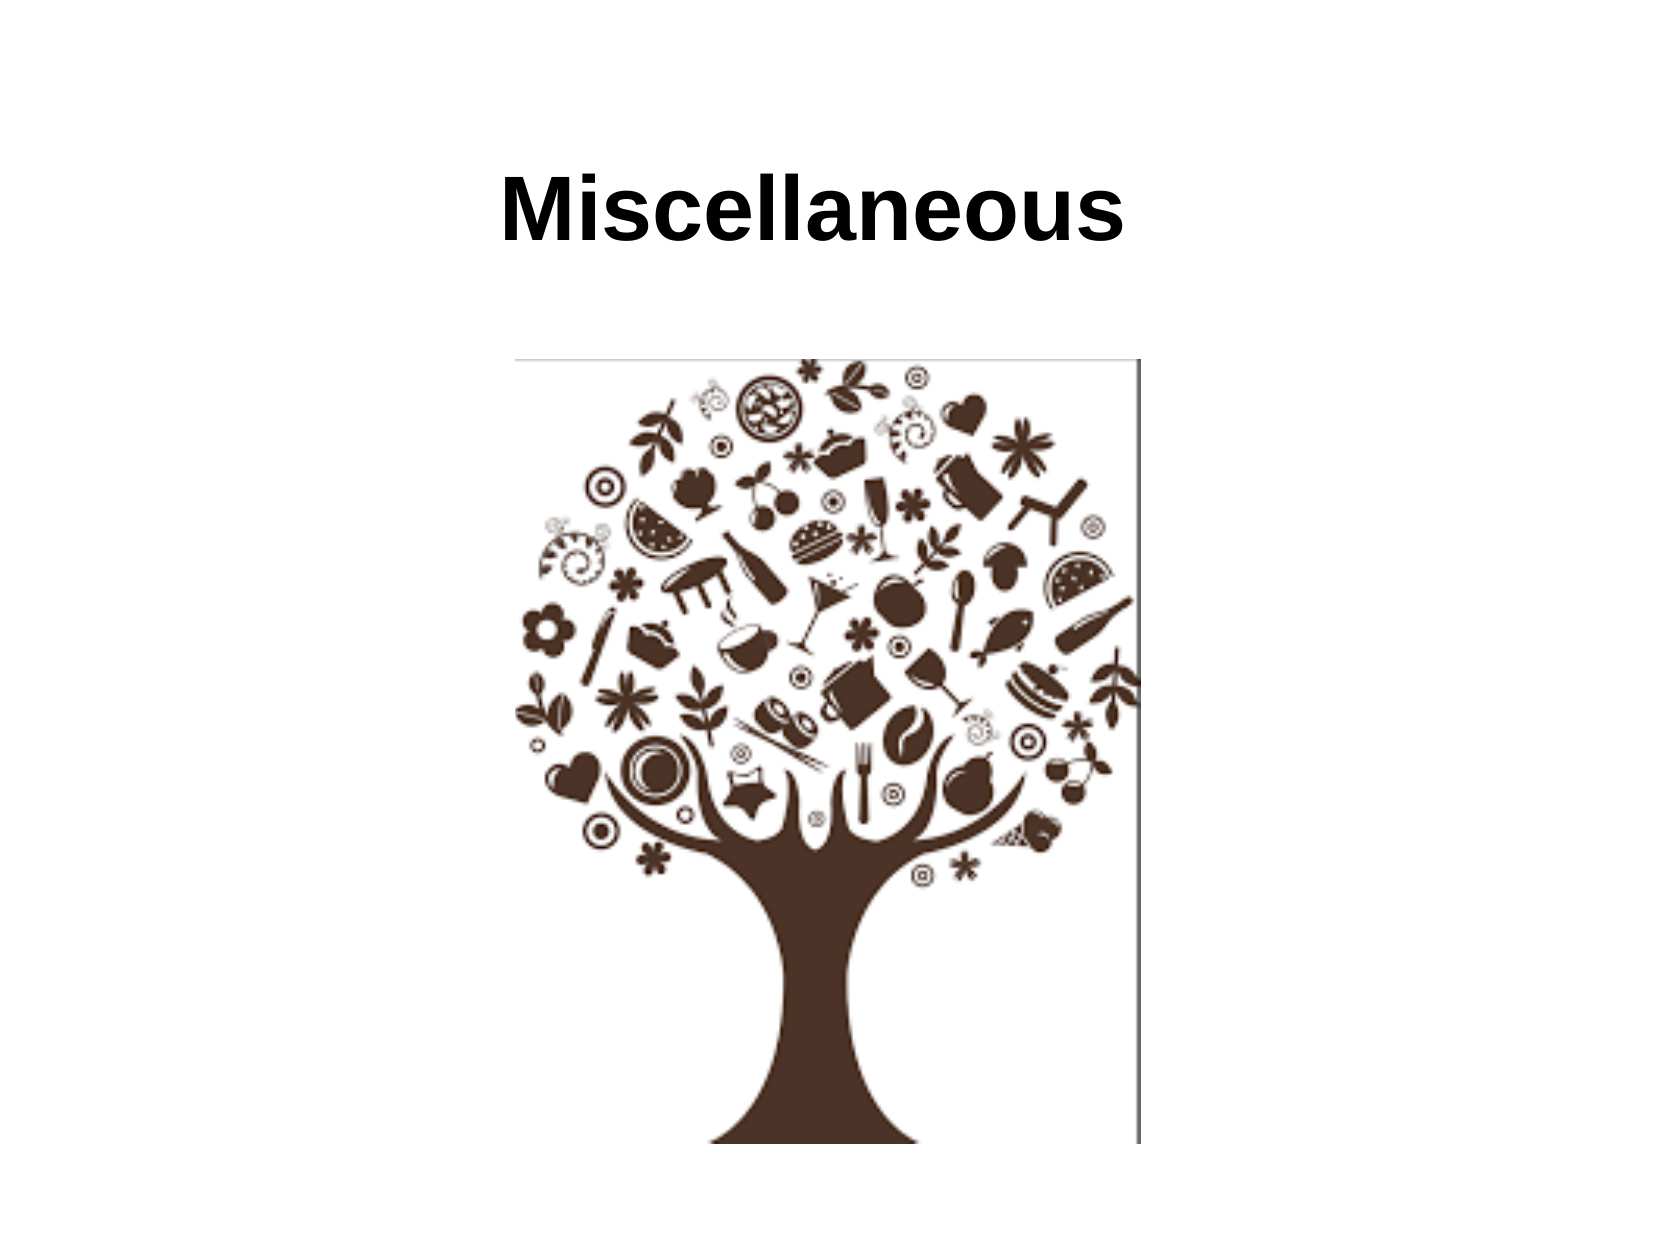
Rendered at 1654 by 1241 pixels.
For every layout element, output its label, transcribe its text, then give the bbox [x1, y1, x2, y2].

picture [515, 359, 1141, 1144]
text_box Miscellaneous [485, 150, 1156, 268]
